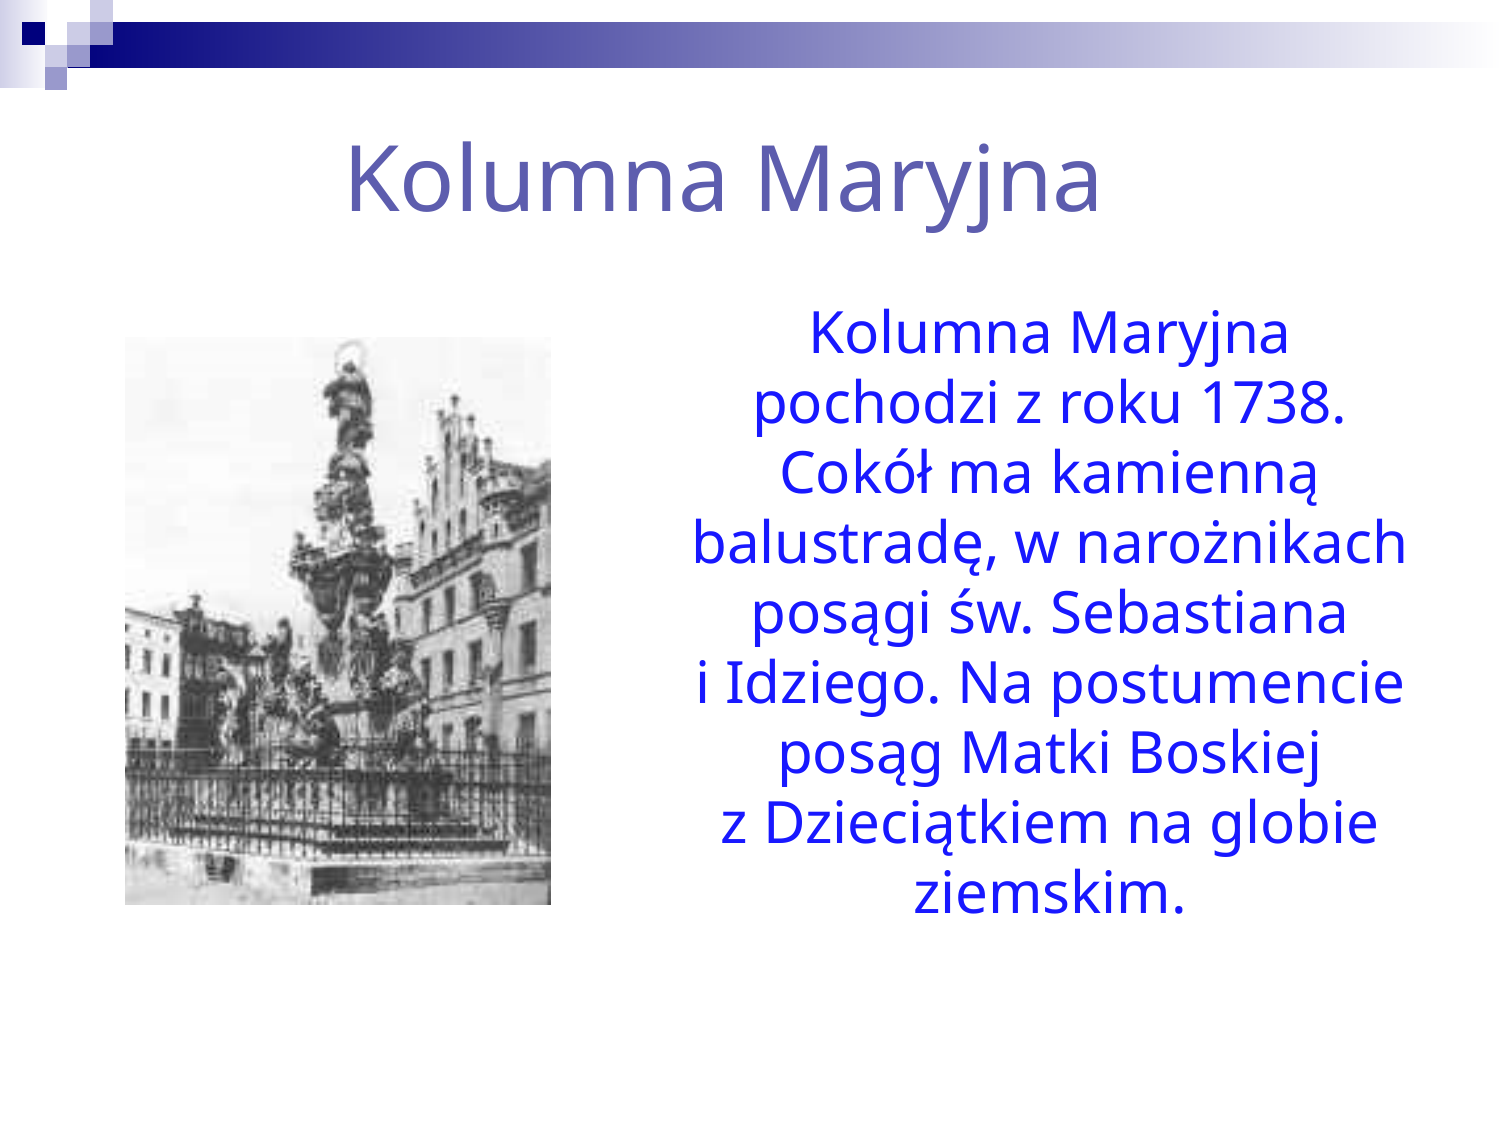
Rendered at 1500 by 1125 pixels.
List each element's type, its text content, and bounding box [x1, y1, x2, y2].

text_box Kolumna Maryjna pochodzi z roku 1738. Cokół ma kamienną balustradę, w narożnikach posągi św. Sebastiana i Idziego. Na postumencie posąg Matki Boskiej z Dzieciątkiem na globie ziemskim. [675, 287, 1425, 932]
picture [125, 337, 551, 905]
text_box Kolumna Maryjna [275, 112, 1174, 238]
